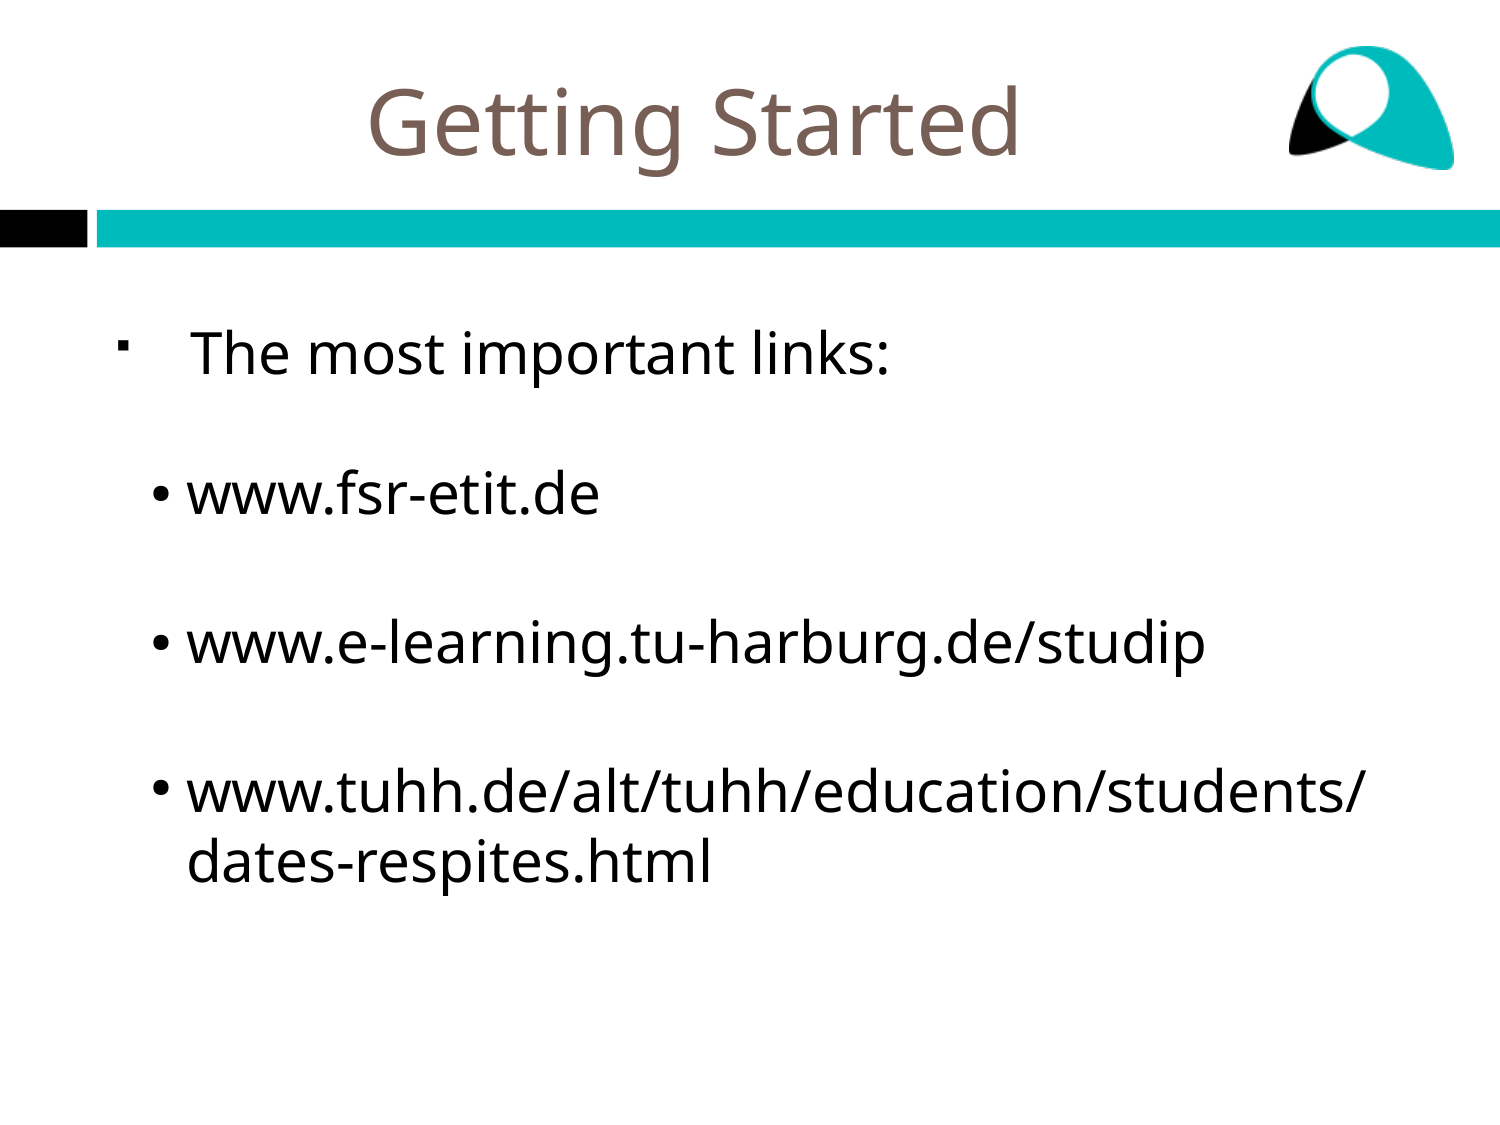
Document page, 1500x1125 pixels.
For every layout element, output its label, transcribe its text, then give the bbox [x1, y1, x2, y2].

picture [1291, 46, 1454, 170]
text_box Getting Started [100, 37, 1291, 200]
text_box The most important links: www.fsr-etit.de www.e-learning.tu-harburg.de/studip www.tuhh.de/alt/tuhh/education/students/dates-respites.html [100, 308, 1438, 935]
